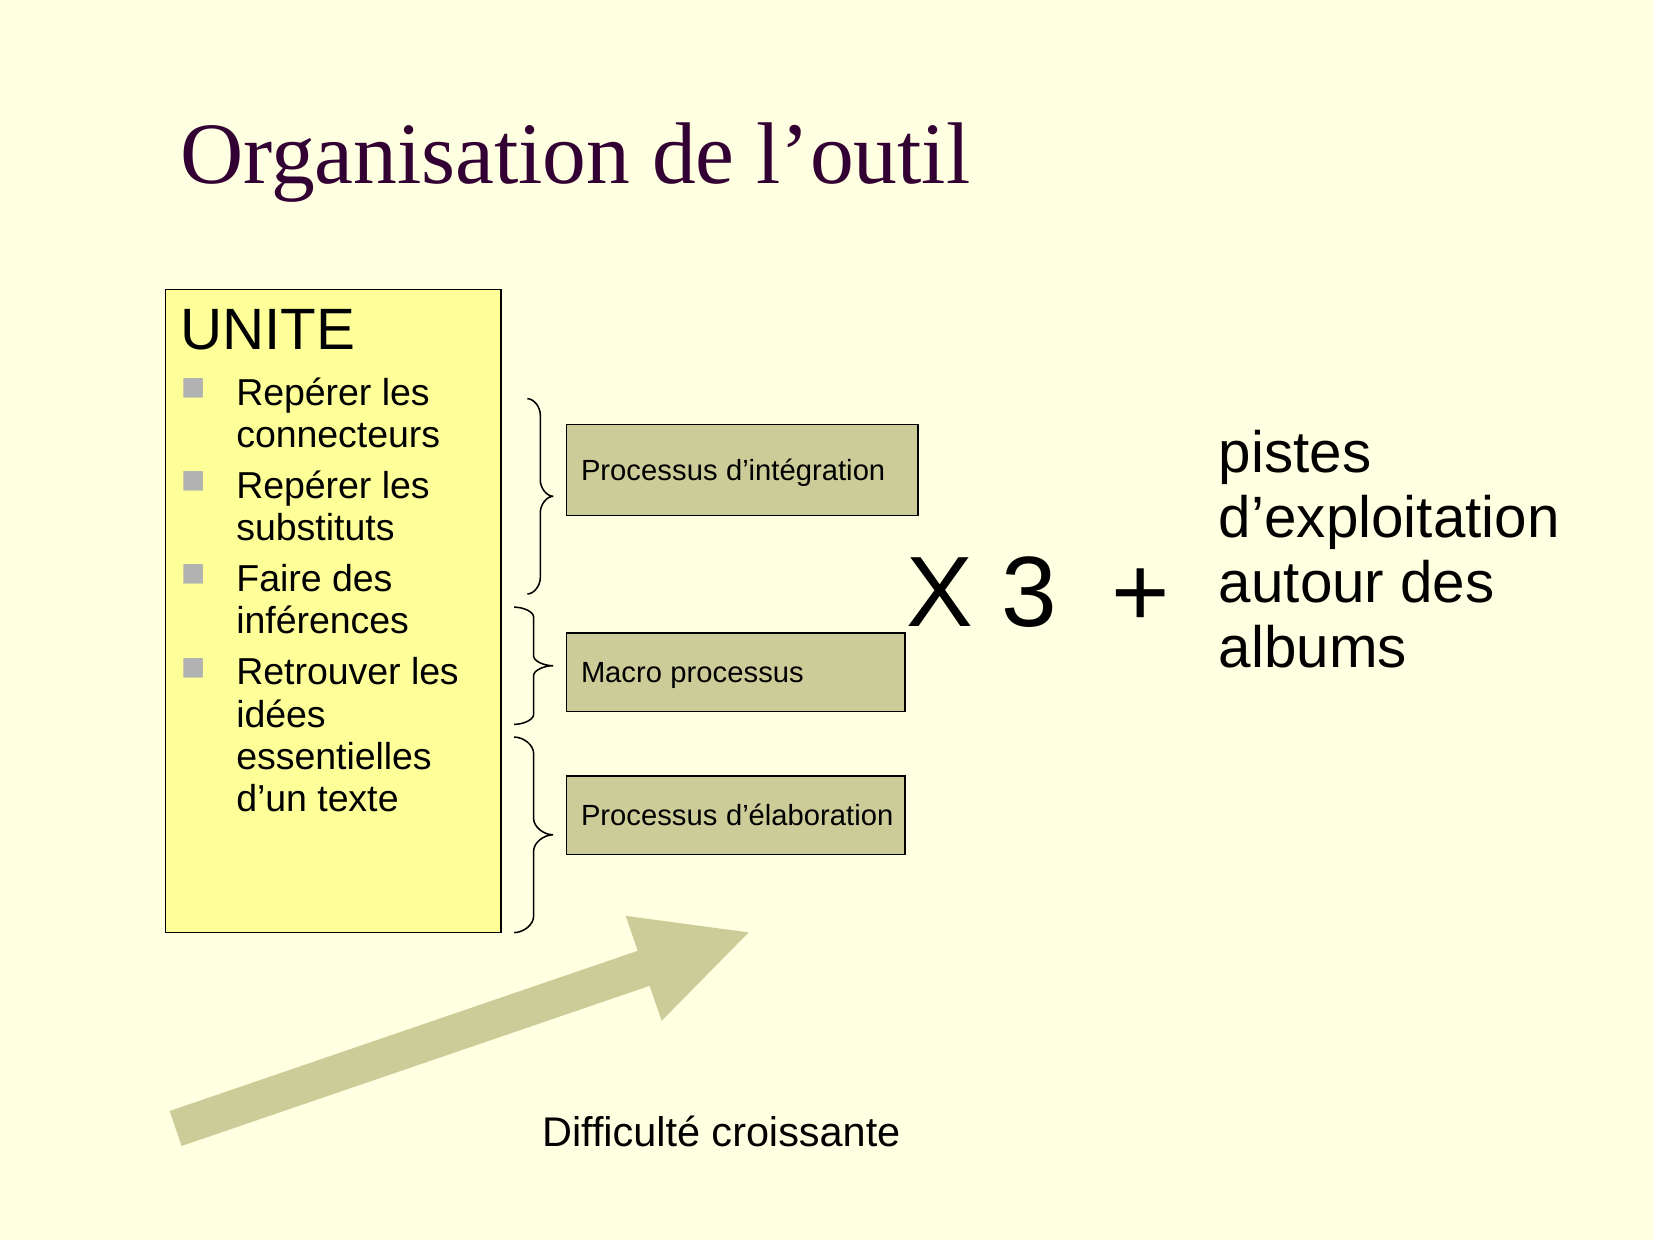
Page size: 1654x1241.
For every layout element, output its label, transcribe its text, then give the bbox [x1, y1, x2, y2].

text_box Processus d’élaboration [566, 776, 905, 855]
text_box Organisation de l’outil [165, 50, 1571, 258]
text_box Macro processus [566, 632, 905, 712]
text_box UNITE Repérer les connecteurs Repérer les substituts Faire des inférences Retrouver les idées essentielles d’un texte [165, 289, 502, 933]
text_box Processus d’intégration [566, 424, 918, 516]
text_box pistes d’exploitation autour des albums [1204, 411, 1621, 789]
text_box Difficulté croissante [527, 1101, 958, 1164]
text_box X 3 + [891, 528, 1204, 656]
